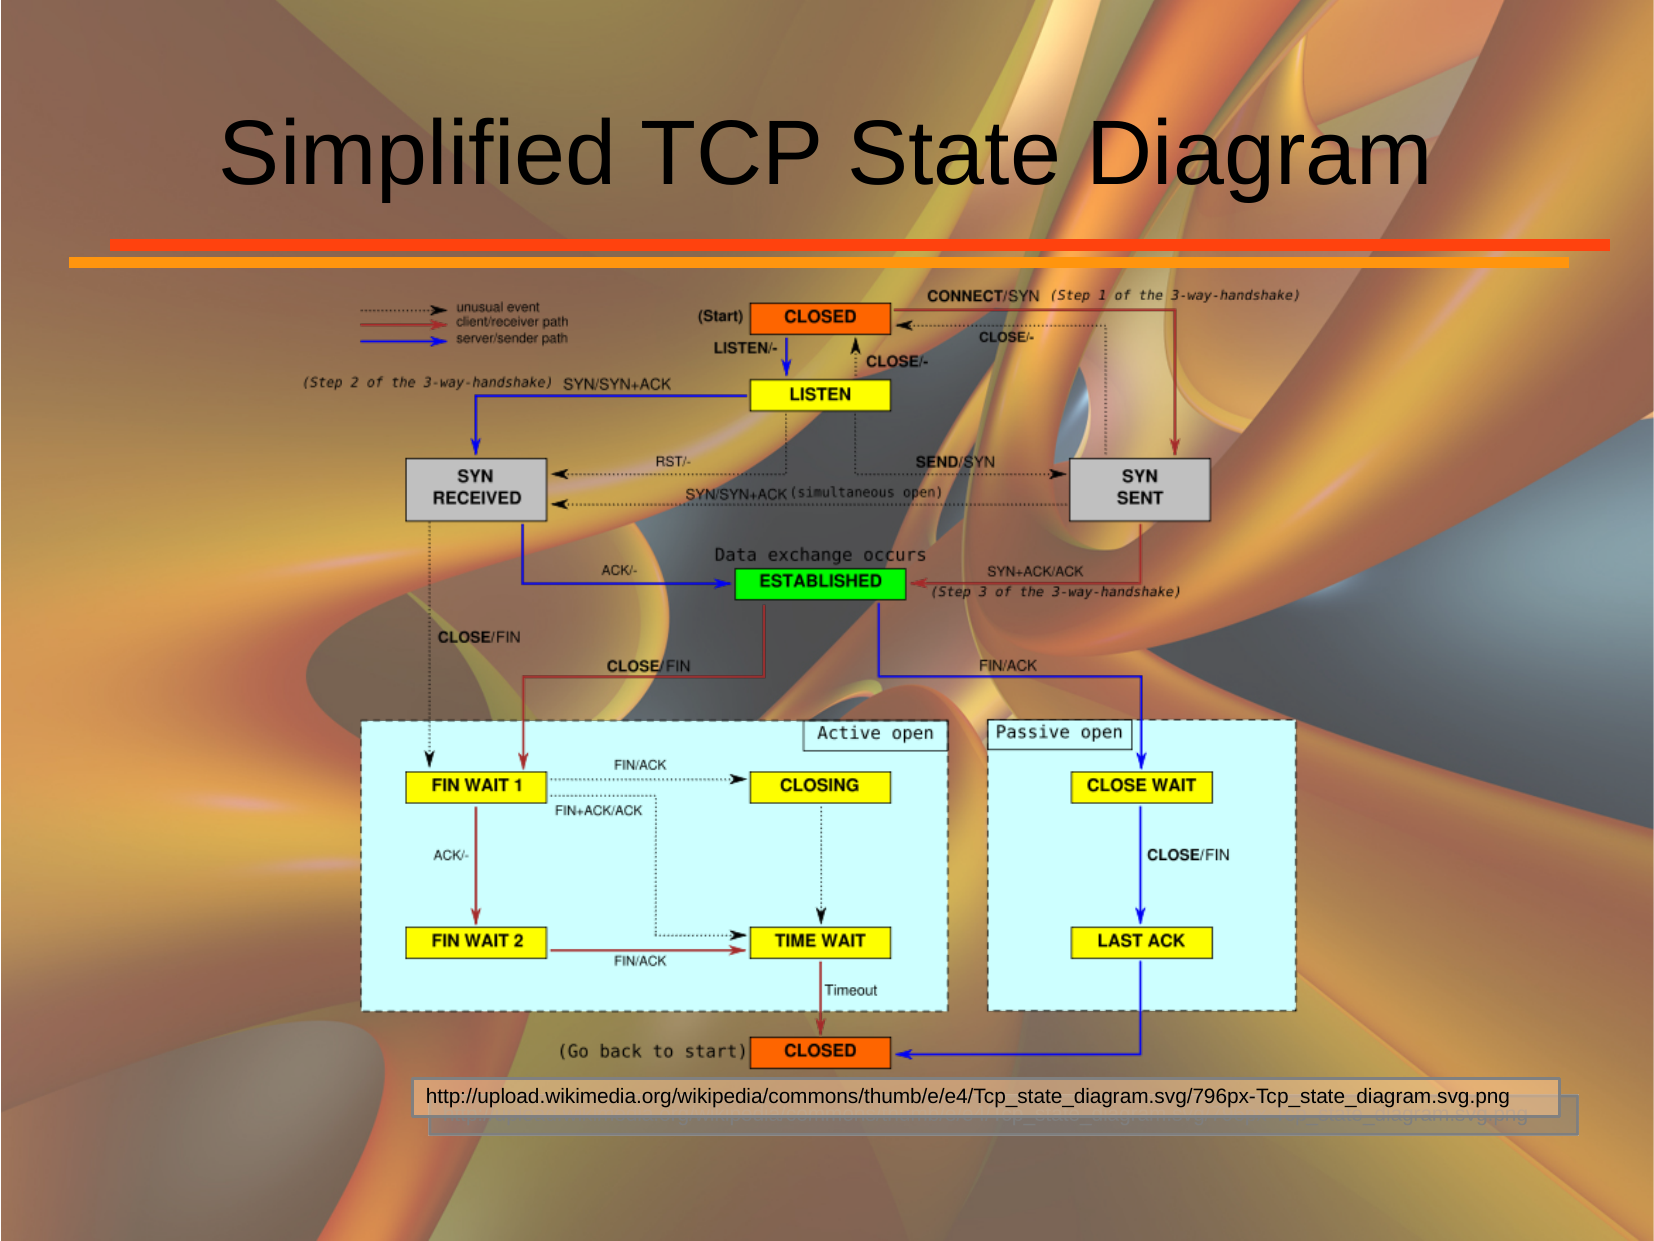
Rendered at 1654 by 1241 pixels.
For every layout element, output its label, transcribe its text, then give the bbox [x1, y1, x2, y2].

title Simplified TCP State Diagram [82, 49, 1571, 257]
picture [270, 252, 1394, 1099]
text_box http://upload.wikimedia.org/wikipedia/commons/thumb/e/e4/Tcp_state_diagram.svg/796px-Tcp_state_diagram.svg.png [412, 1078, 1560, 1117]
